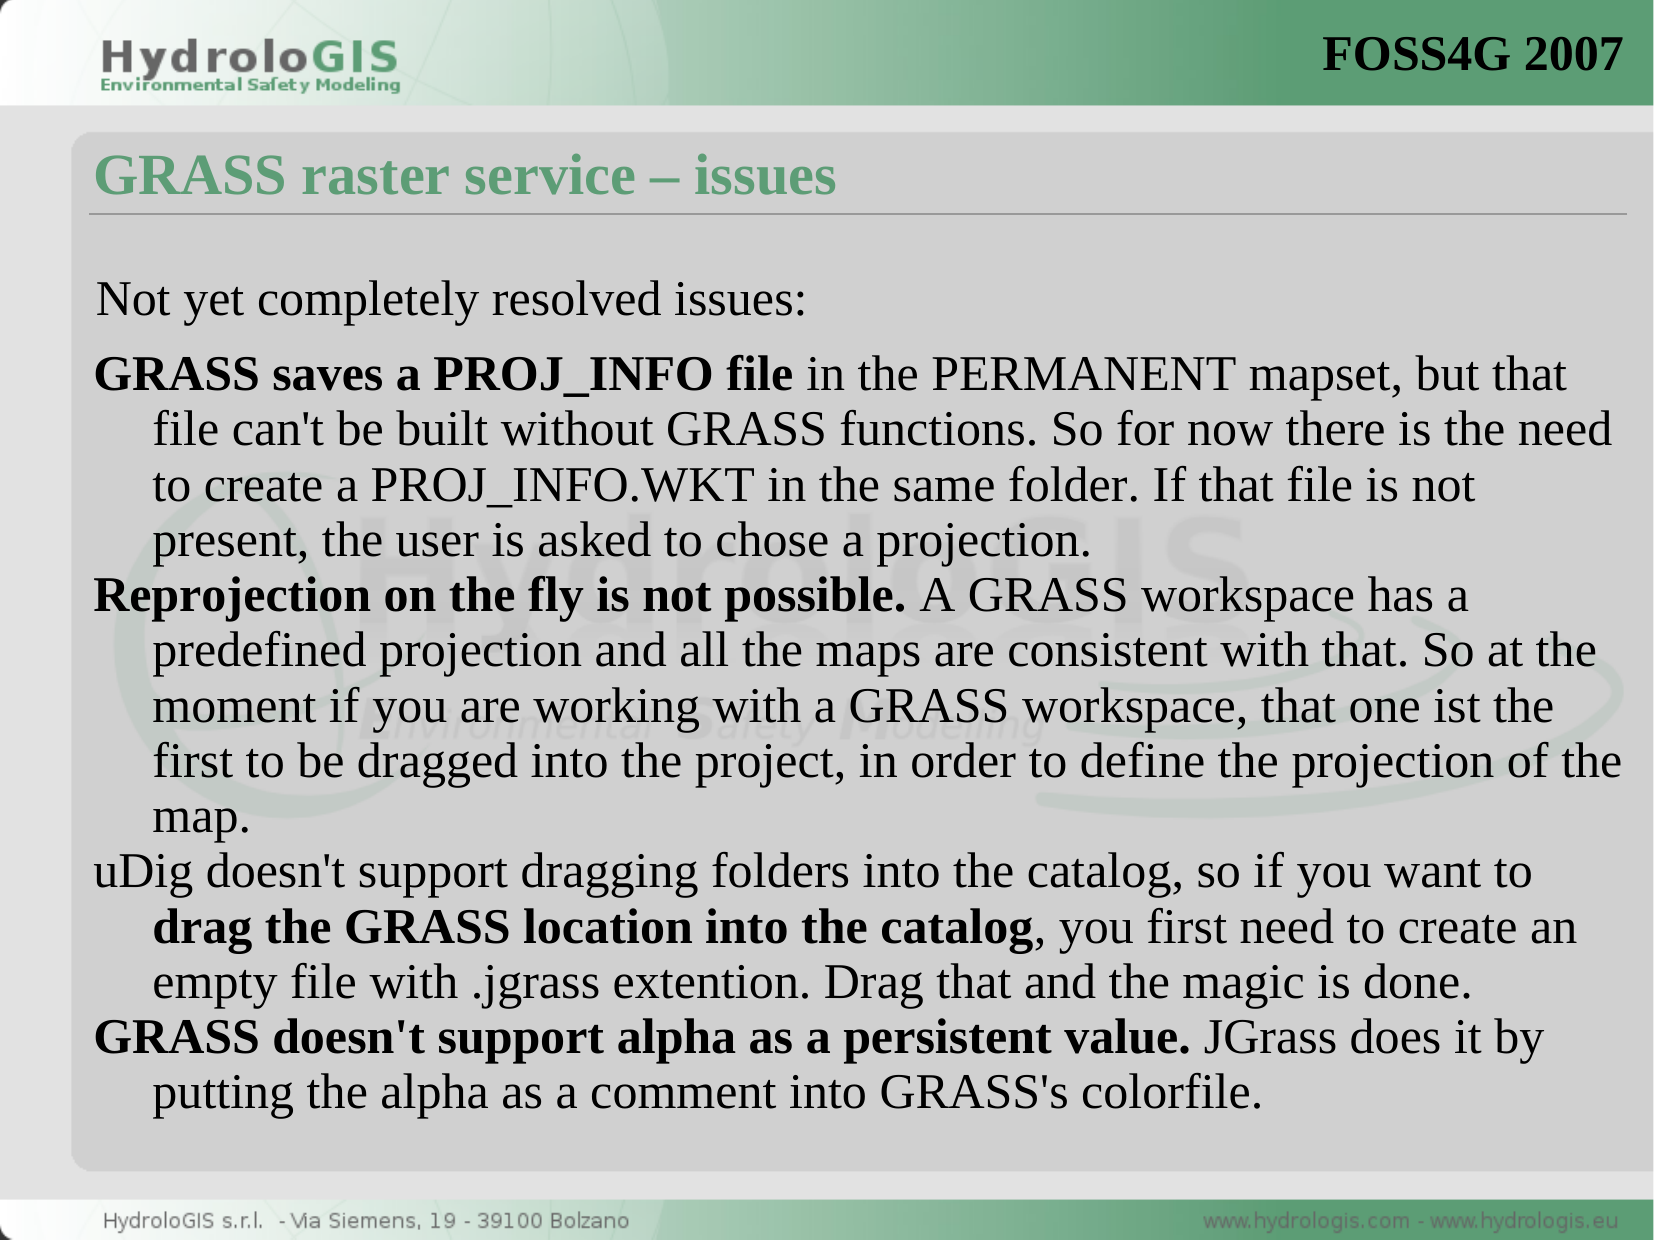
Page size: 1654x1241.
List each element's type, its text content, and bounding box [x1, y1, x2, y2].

title GRASS raster service – issues [93, 134, 1600, 215]
picture [0, 0, 1654, 1240]
text_box Not yet completely resolved issues: [95, 271, 809, 329]
text_box GRASS saves a PROJ_INFO file in the PERMANENT mapset, but that file can't be built without GRASS functions. So for now there is the need to create a PROJ_INFO.WKT in the same folder. If that file is not present, the user is asked to chose a projection. Reprojection on the fly is not possible. A GRASS workspace has a predefined projection and all the maps are consistent with that. So at the moment if you are working with a GRASS workspace, that one ist the first to be dragged into the project, in order to define the projection of the map. uDig doesn't support dragging folders into the catalog, so if you want to drag the GRASS location into the catalog, you first need to create an empty file with .jgrass extention. Drag that and the magic is done. GRASS doesn't support alpha as a persistent value. JGrass does it by putting the alpha as a comment into GRASS's colorfile. [93, 345, 1627, 1148]
